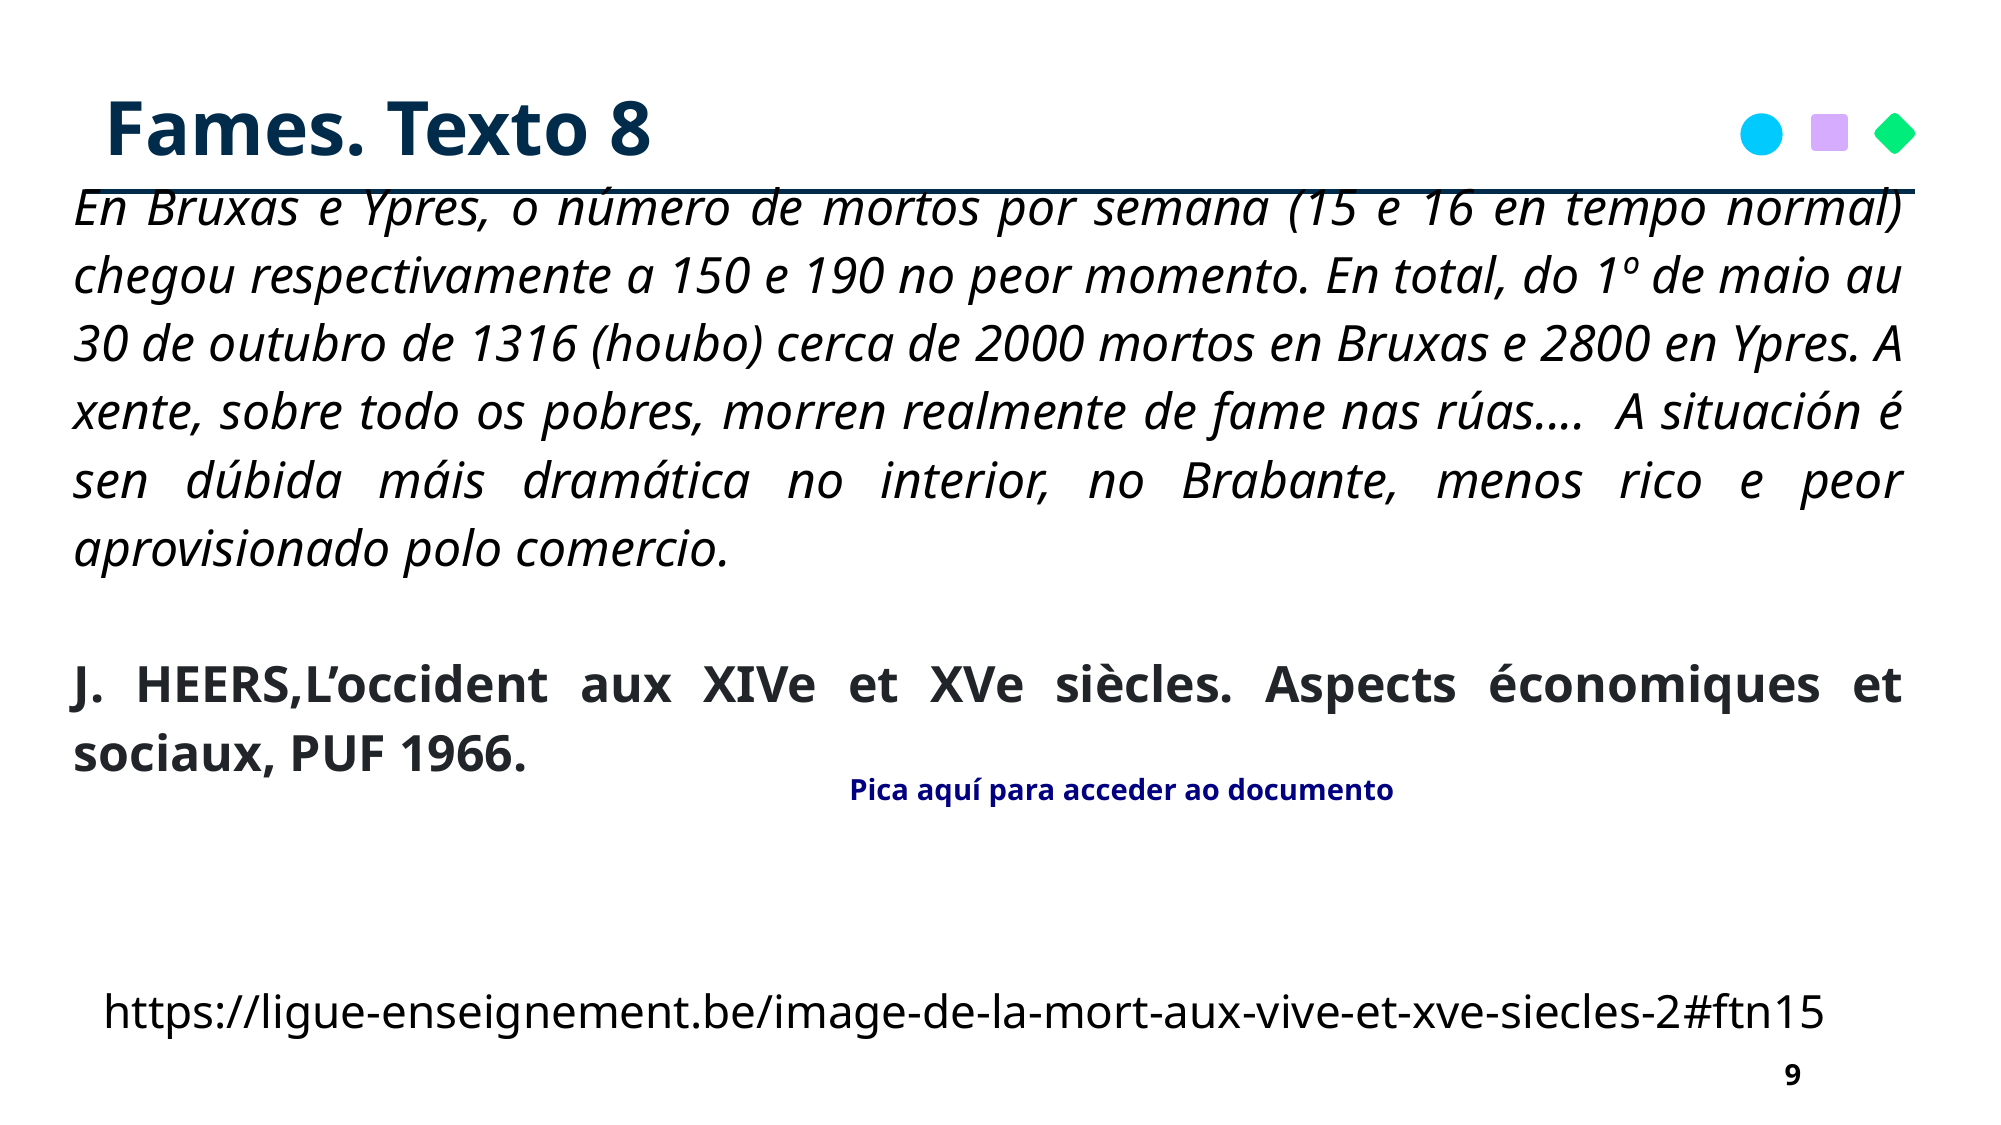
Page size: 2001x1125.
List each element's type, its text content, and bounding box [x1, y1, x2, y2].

text_box Pica aquí para acceder ao documento [620, 751, 1625, 827]
text_box En Bruxas e Ypres, o número de mortos por semana (15 e 16 en tempo normal) chegou respectivamente a 150 e 190 no peor momento. En total, do 1º de maio au 30 de outubro de 1316 (houbo) cerca de 2000 mortos en Bruxas e 2800 en Ypres. A xente, sobre todo os pobres, morren realmente de fame nas rúas.... A situación é sen dúbida máis dramática no interior, no Brabante, menos rico e peor aprovisionado polo comercio. J. HEERS,L’occident aux XIVe et XVe siècles. Aspects économiques et sociaux, PUF 1966. [59, 236, 1920, 722]
text_box https://ligue-enseignement.be/image-de-la-mort-aux-vive-et-xve-siecles-2#ftn15 [88, 979, 1738, 1043]
title Fames. Texto 8 [84, 29, 1601, 178]
